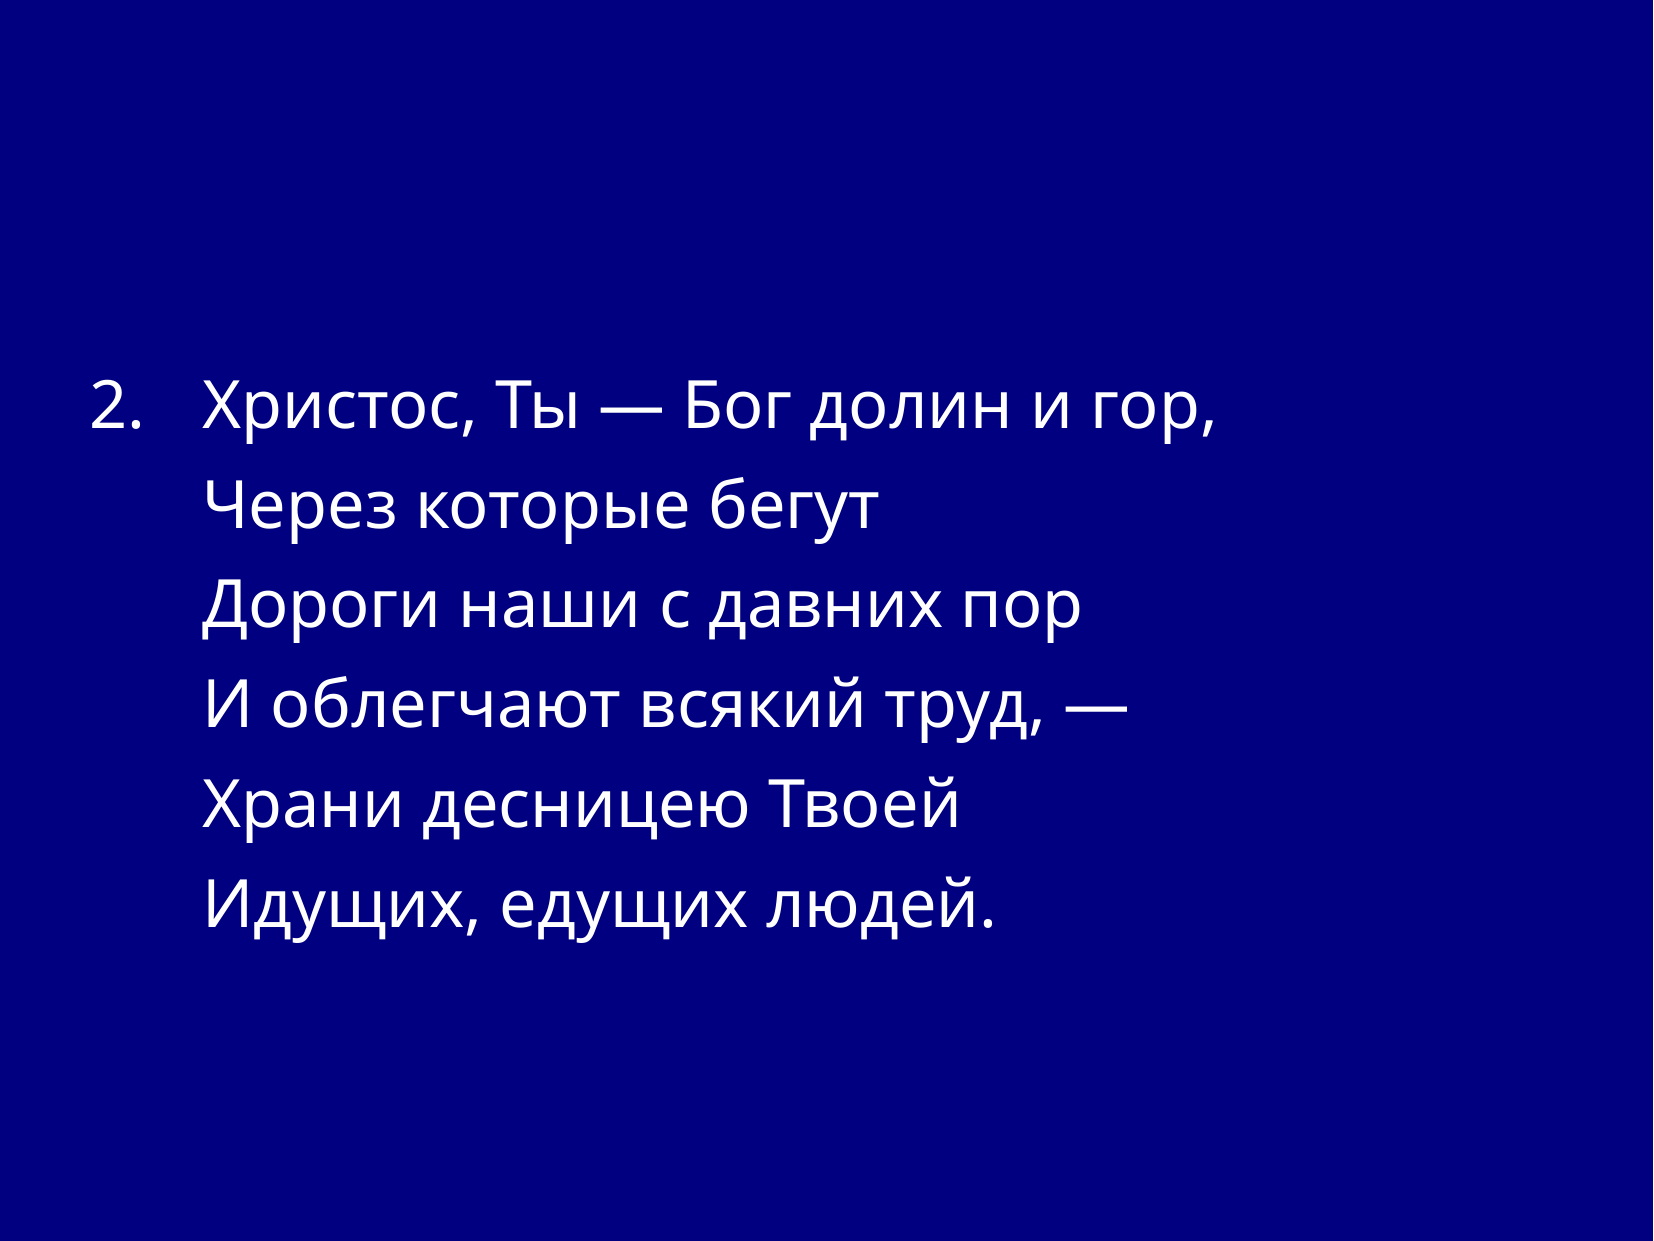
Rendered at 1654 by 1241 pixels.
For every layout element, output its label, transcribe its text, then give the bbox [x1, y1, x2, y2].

text_box 2. Христос, Ты ― Бог долин и гор, Через которые бегут Дороги наши с давних пор И облегчают всякий труд, ― Храни десницею Твоей Идущих, едущих людей. [75, 150, 1576, 1163]
